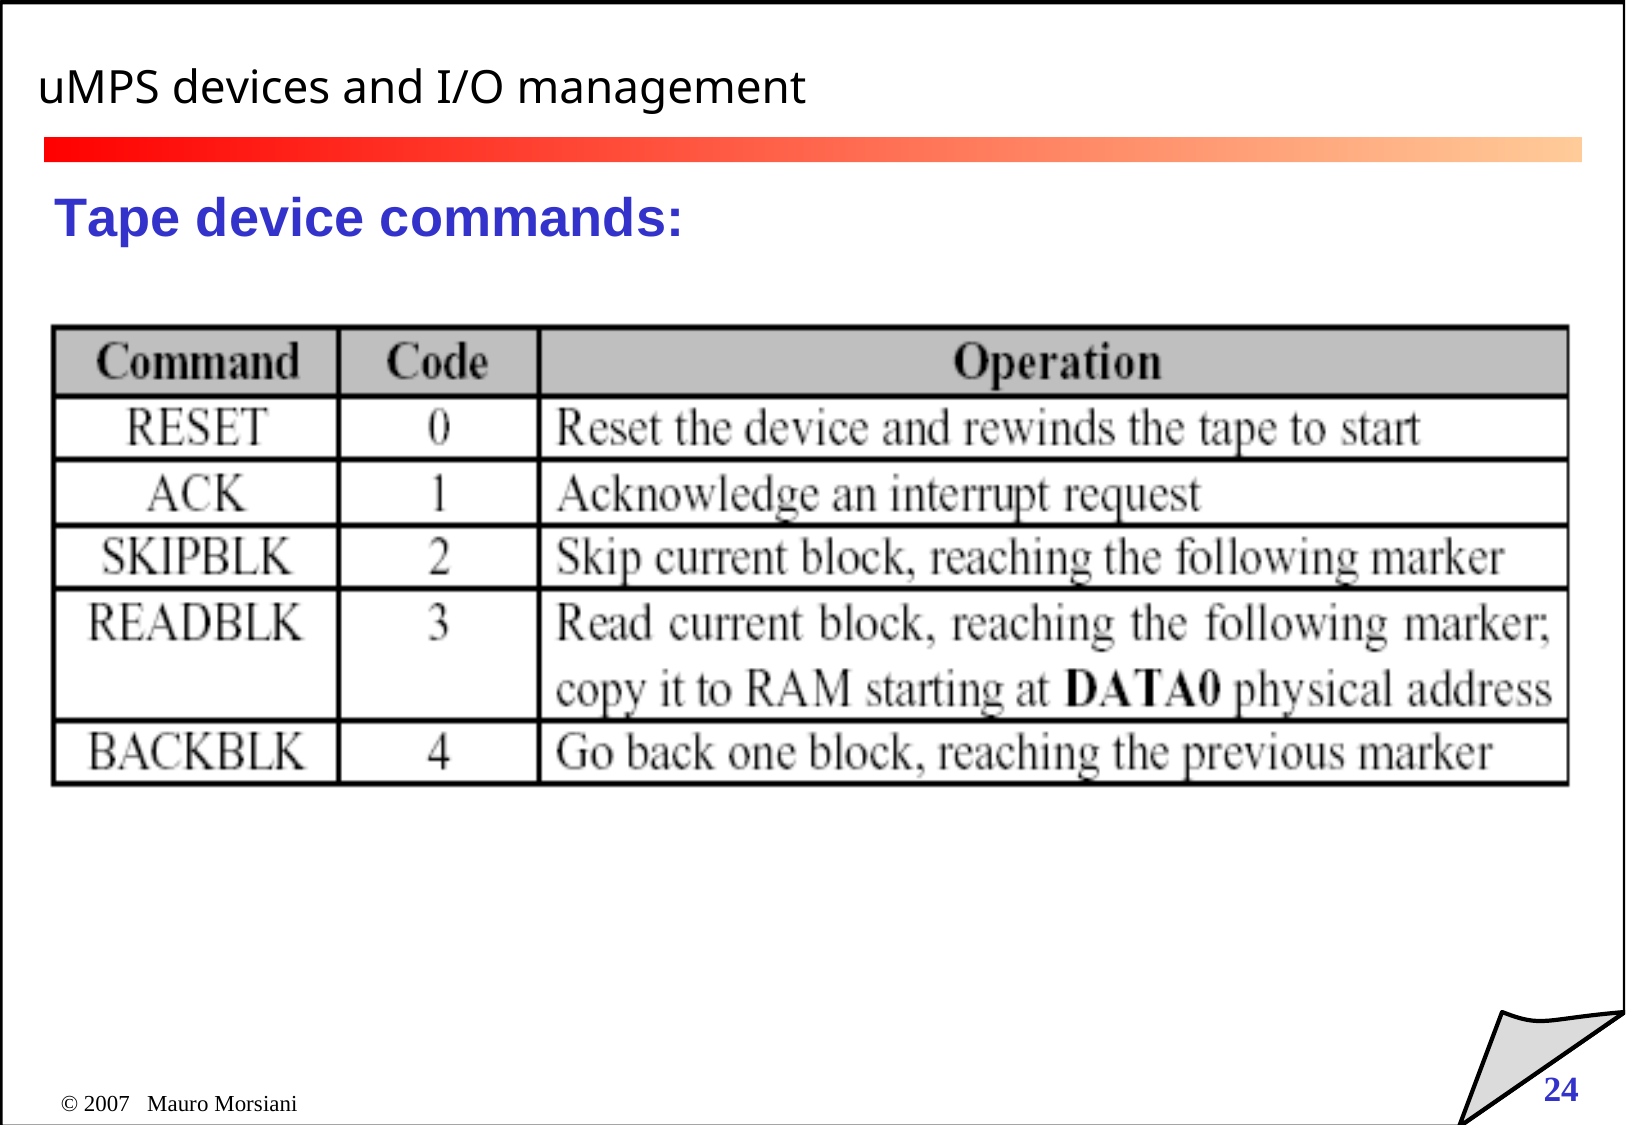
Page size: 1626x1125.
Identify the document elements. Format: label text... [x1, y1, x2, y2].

picture [44, 314, 1583, 799]
title uMPS devices and I/O management [37, 44, 1587, 130]
list Tape device commands: [54, 187, 1557, 595]
